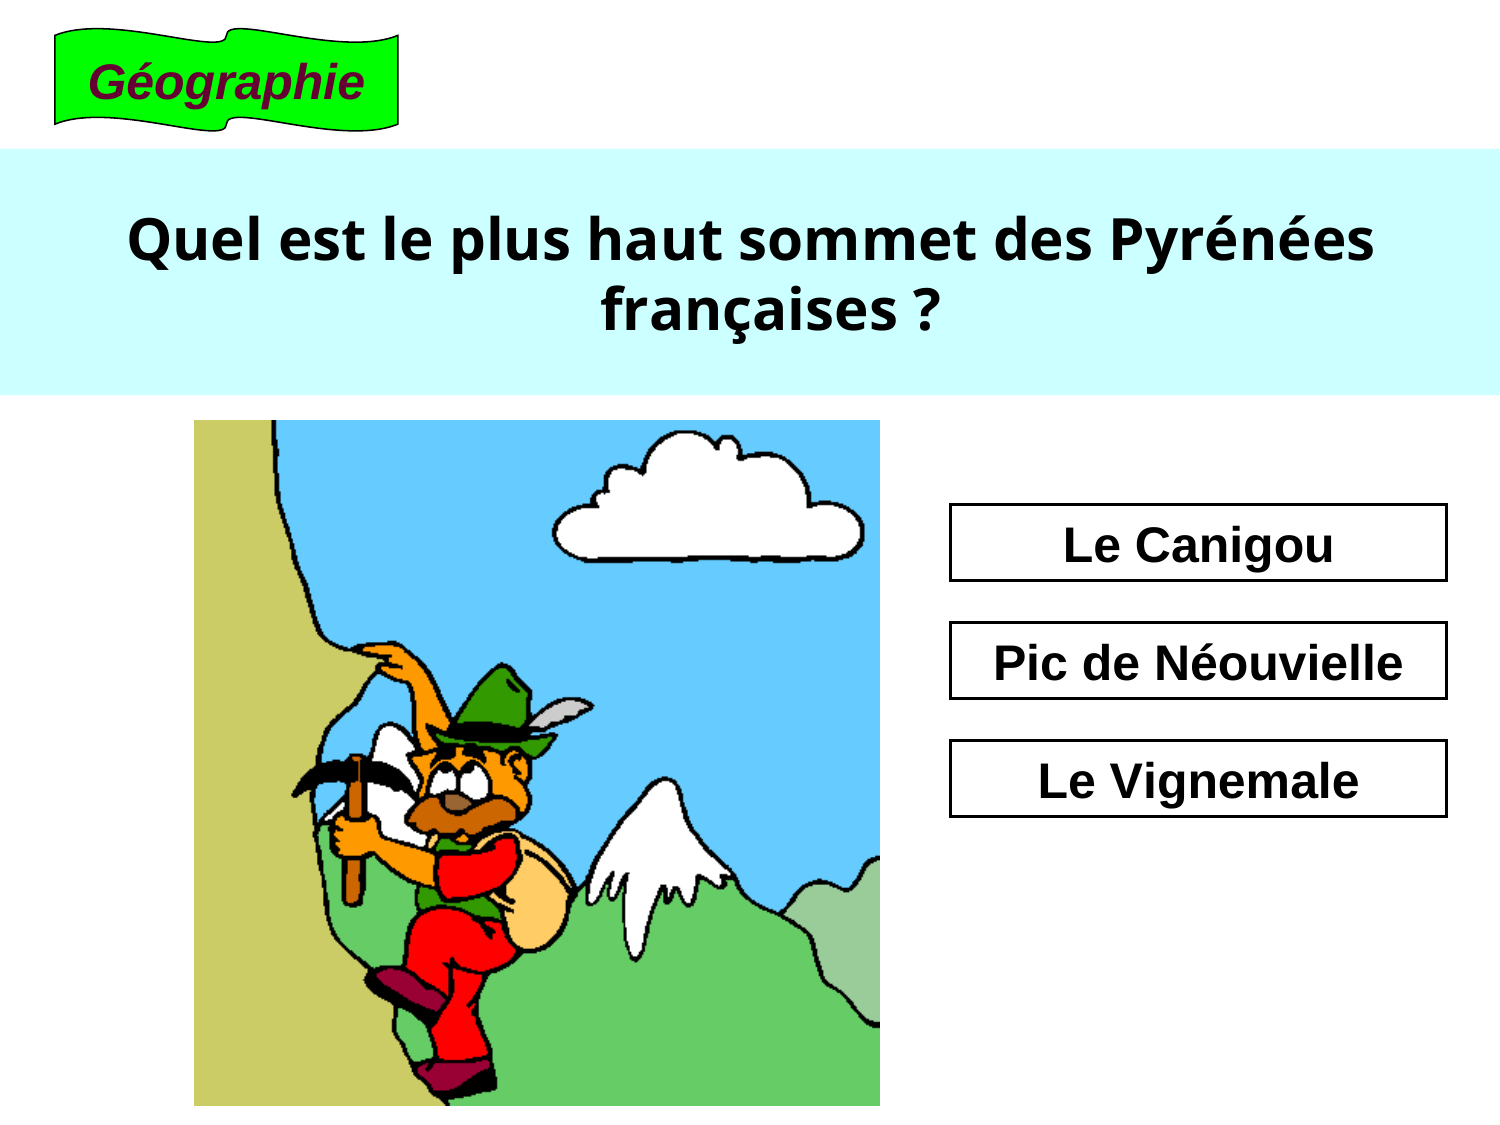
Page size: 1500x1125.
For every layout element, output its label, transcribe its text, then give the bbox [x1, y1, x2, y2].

text_box Pic de Néouvielle [950, 622, 1447, 699]
text_box Quel est le plus haut sommet des Pyrénées françaises ? [0, 148, 1500, 396]
text_box Le Canigou [950, 504, 1447, 581]
text_box Le Vignemale [950, 740, 1447, 817]
picture [194, 420, 880, 1106]
text_box Géographie [54, 28, 398, 131]
